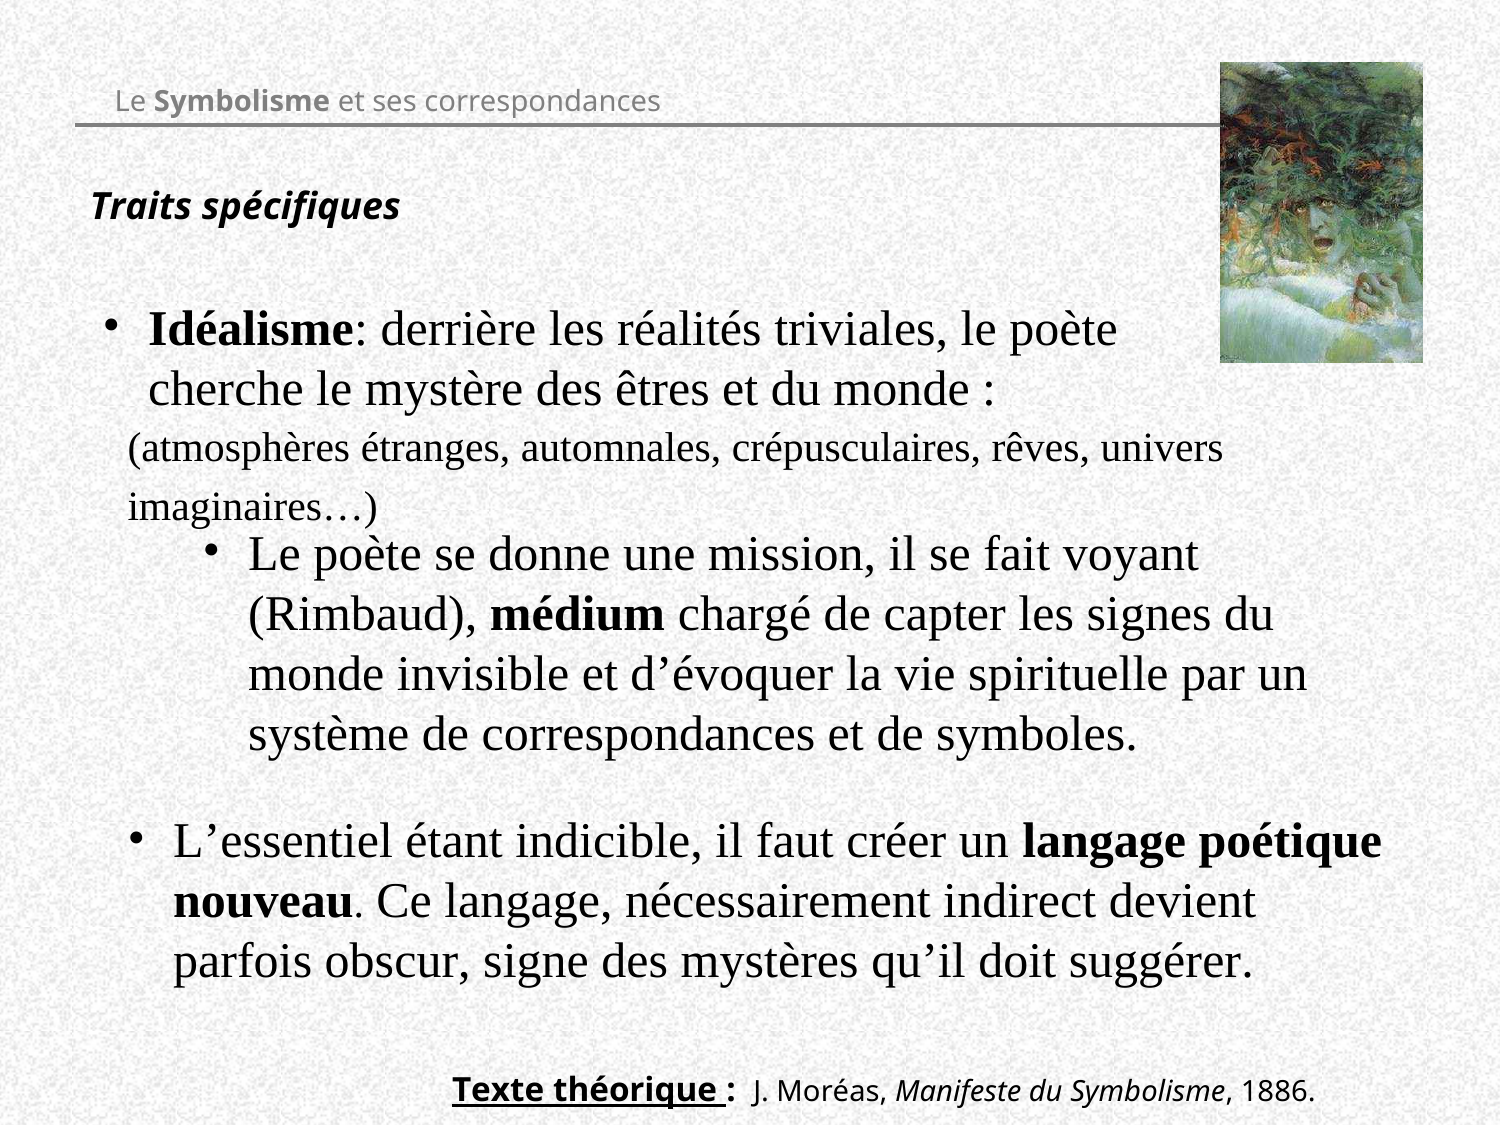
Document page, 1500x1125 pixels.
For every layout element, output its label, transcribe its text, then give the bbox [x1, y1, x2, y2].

text_box Traits spécifiques [74, 174, 501, 236]
text_box Texte théorique : J. Moréas, Manifeste du Symbolisme, 1886. [437, 1044, 1476, 1120]
text_box Le poète se donne une mission, il se fait voyant (Rimbaud), médium chargé de capter les signes du monde invisible et d’évoquer la vie spirituelle par un système de correspondances et de symboles. [187, 538, 1376, 768]
text_box L’essentiel étant indicible, il faut créer un langage poétique nouveau. Ce langage, nécessairement indirect devient parfois obscur, signe des mystères qu’il doit suggérer. [112, 799, 1413, 996]
text_box Le Symbolisme et ses correspondances [99, 74, 1220, 123]
picture [0, 0, 1500, 1125]
text_box (atmosphères étranges, automnales, crépusculaires, rêves, univers imaginaires…) [112, 412, 1500, 538]
text_box Idéalisme: derrière les réalités triviales, le poète cherche le mystère des êtres et du monde : [87, 287, 1213, 423]
